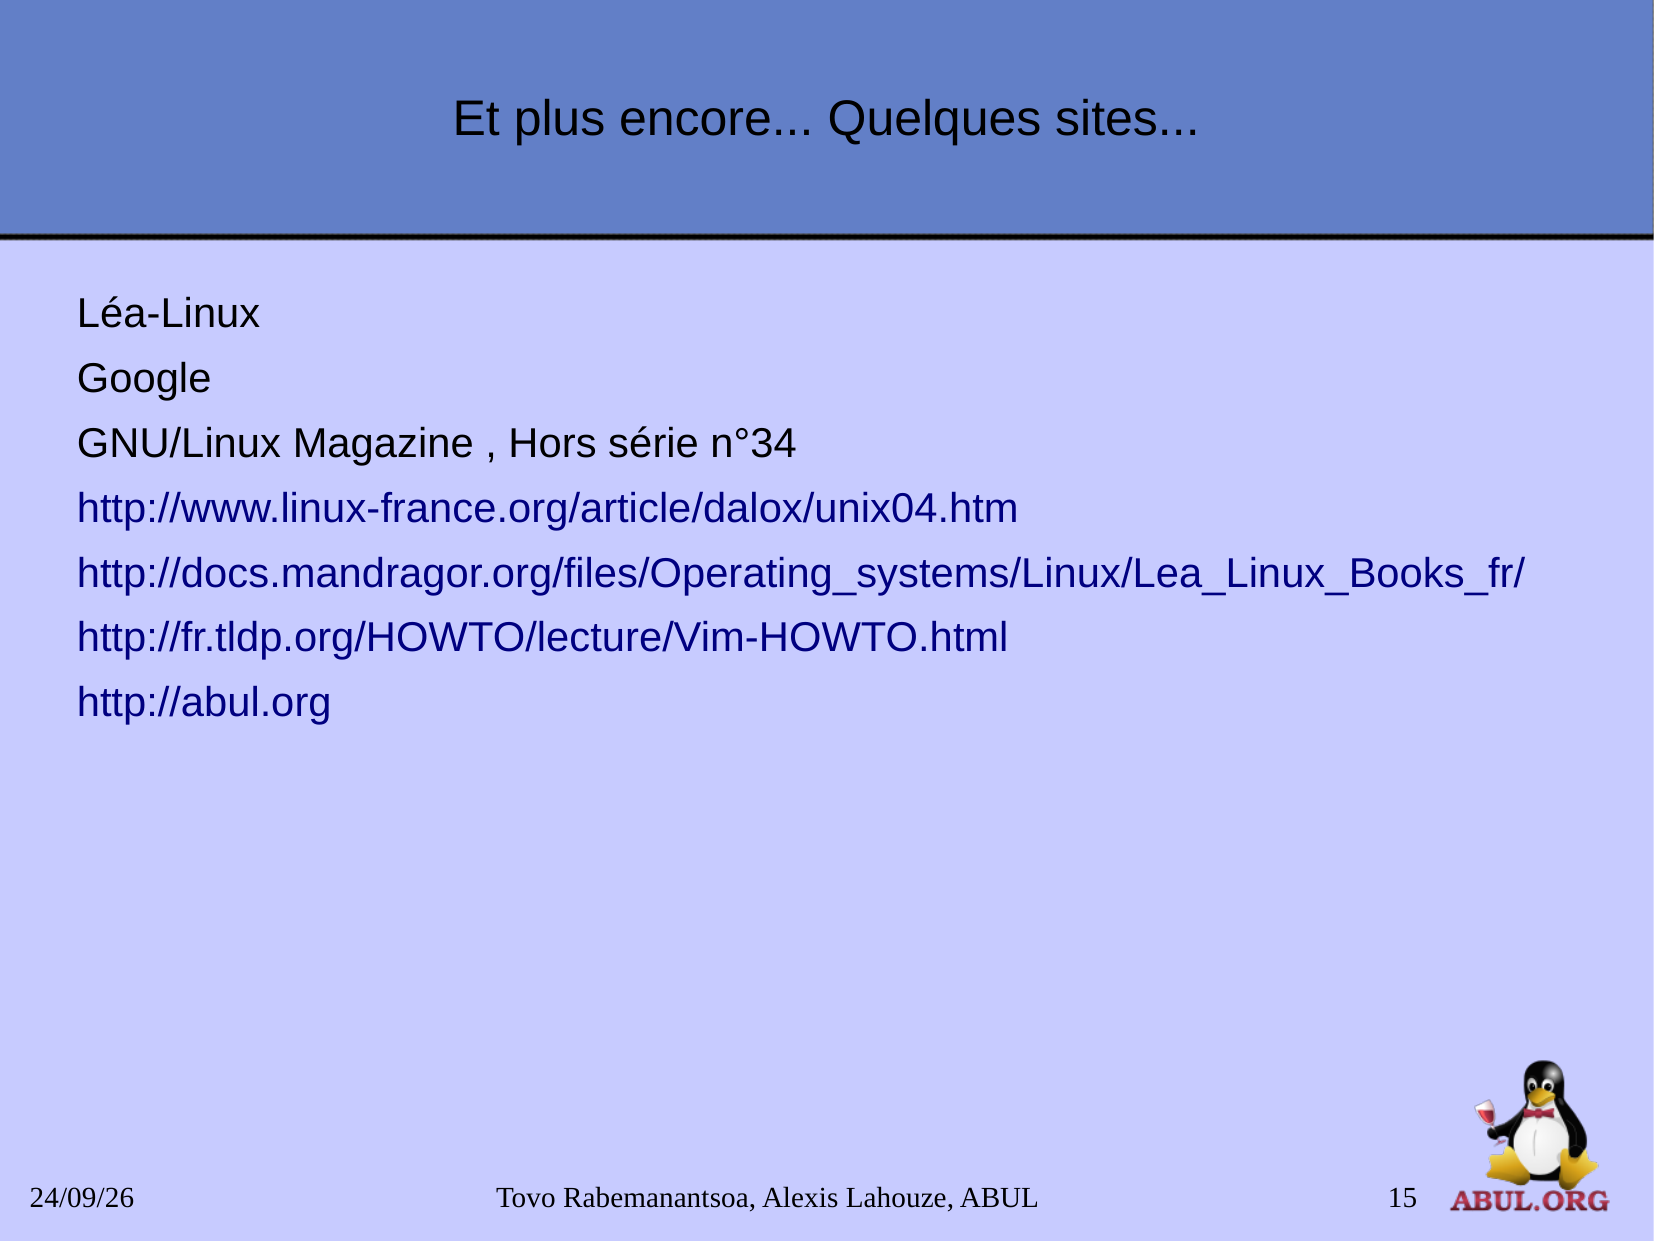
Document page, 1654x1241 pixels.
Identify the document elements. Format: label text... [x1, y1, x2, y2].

title Et plus encore... Quelques sites... [29, 36, 1625, 200]
list Léa-Linux Google GNU/Linux Magazine , Hors série n°34 http://www.linux-france.org/article/dalox/unix04.htm http://docs.mandragor.org/files/Operating_systems/Linux/Lea_Linux_Books_fr/ http://fr.tldp.org/HOWTO/lecture/Vim-HOWTO.html http://abul.org [59, 290, 1595, 1019]
picture [0, 0, 1654, 1241]
